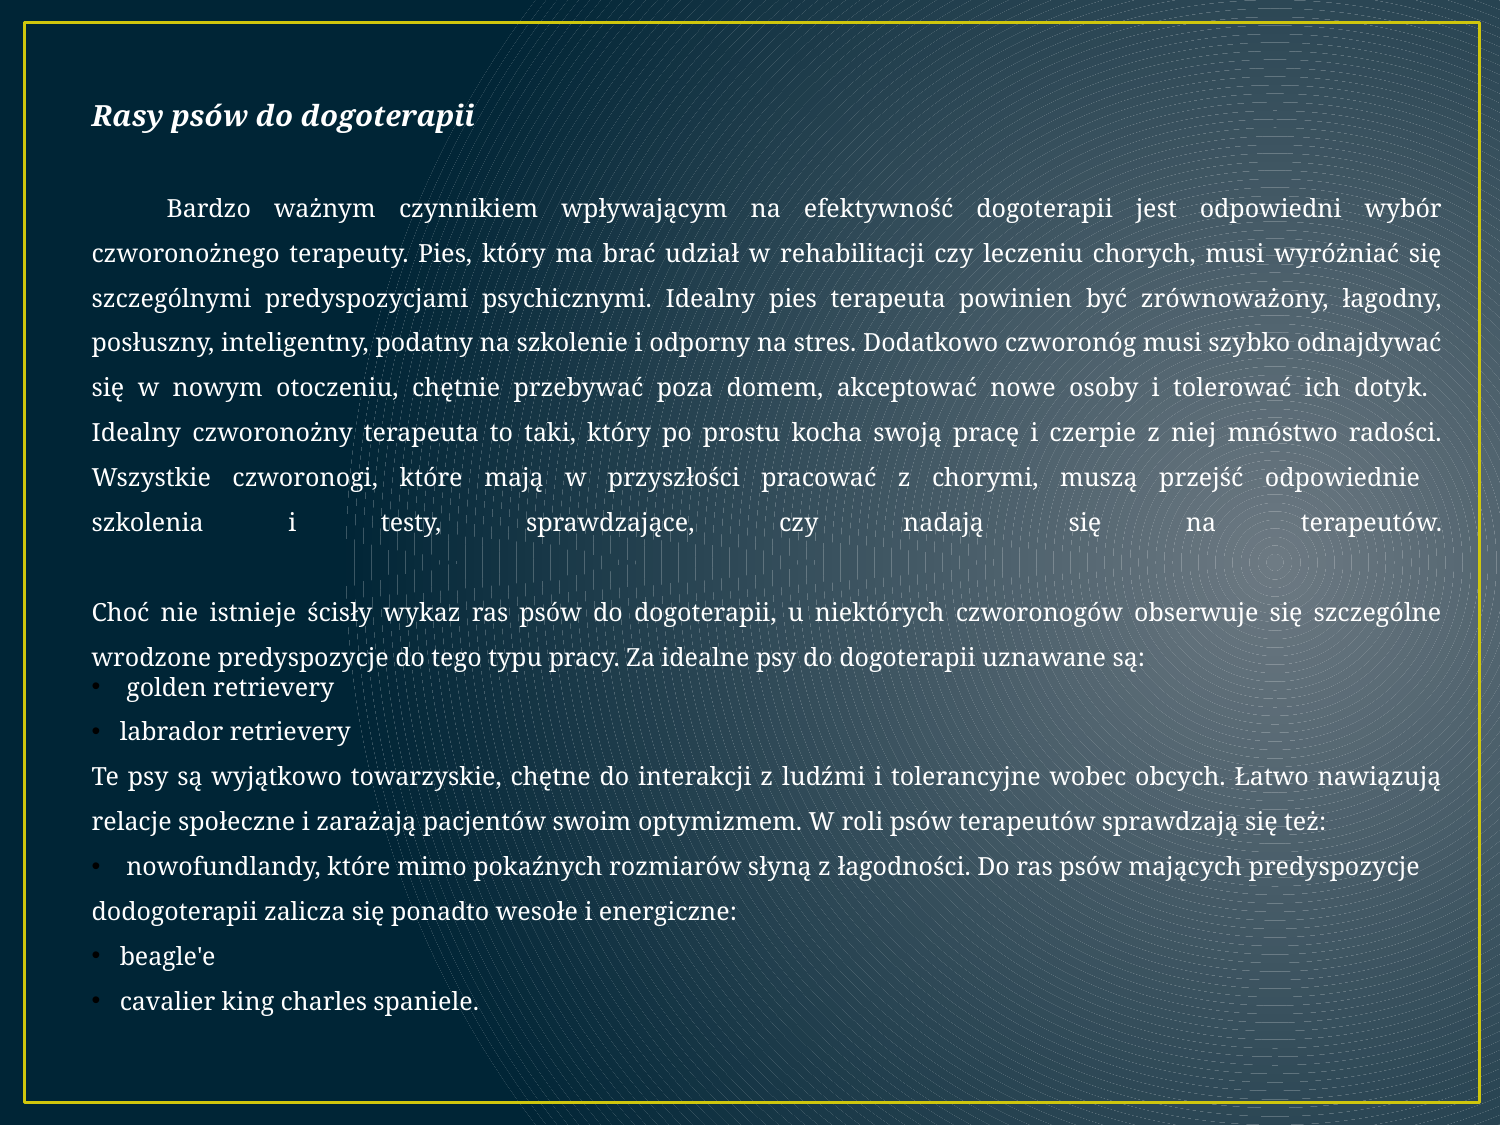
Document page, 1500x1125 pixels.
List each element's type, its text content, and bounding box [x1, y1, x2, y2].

text_box Rasy psów do dogoterapii Bardzo ważnym czynnikiem wpływającym na efektywność dogoterapii jest odpowiedni wybór czworonożnego terapeuty. Pies, który ma brać udział w rehabilitacji czy leczeniu chorych, musi wyróżniać się szczególnymi predyspozycjami psychicznymi. Idealny pies terapeuta powinien być zrównoważony, łagodny, posłuszny, inteligentny, podatny na szkolenie i odporny na stres. Dodatkowo czworonóg musi szybko odnajdywać się w nowym otoczeniu, chętnie przebywać poza domem, akceptować nowe osoby i tolerować ich dotyk. Idealny czworonożny terapeuta to taki, który po prostu kocha swoją pracę i czerpie z niej mnóstwo radości. Wszystkie czworonogi, które mają w przyszłości pracować z chorymi, muszą przejść odpowiednie szkolenia i testy, sprawdzające, czy nadają się na terapeutów. Choć nie istnieje ścisły wykaz ras psów do dogoterapii, u niektórych czworonogów obserwuje się szczególne wrodzone predyspozycje do tego typu pracy. Za idealne psy do dogoterapii uznawane są: golden retrievery labrador retrievery Te psy są wyjątkowo towarzyskie, chętne do interakcji z ludźmi i tolerancyjne wobec obcych. Łatwo nawiązują relacje społeczne i zarażają pacjentów swoim optymizmem. W roli psów terapeutów sprawdzają się też: nowofundlandy, które mimo pokaźnych rozmiarów słyną z łagodności. Do ras psów mających predyspozycje dodogoterapii zalicza się ponadto wesołe i energiczne: beagle'e cavalier king charles spaniele. [77, 90, 1459, 1023]
